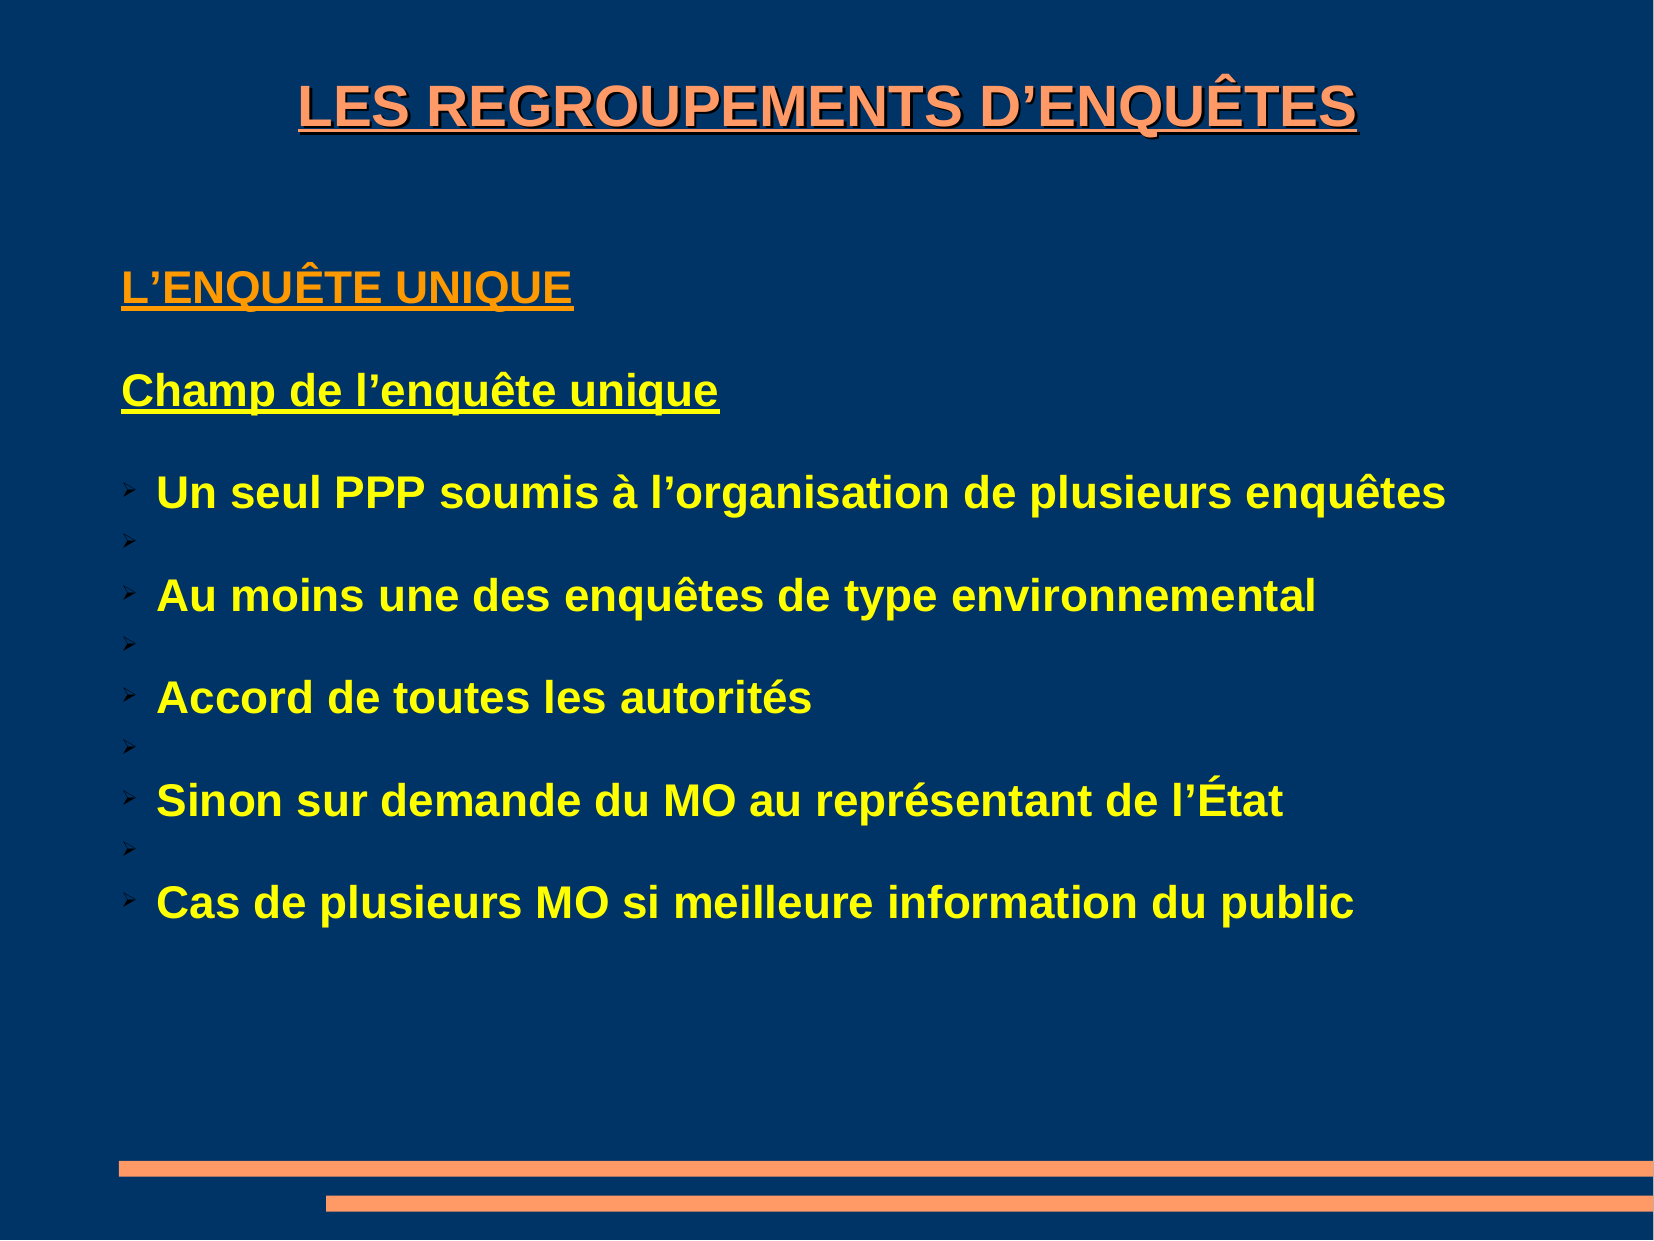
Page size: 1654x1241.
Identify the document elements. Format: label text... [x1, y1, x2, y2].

title LES REGROUPEMENTS D’ENQUÊTES [121, 46, 1534, 166]
subtitle L’ENQUÊTE UNIQUE Champ de l’enquête unique Un seul PPP soumis à l’organisation de plusieurs enquêtes Au moins une des enquêtes de type environnemental Accord de toutes les autorités Sinon sur demande du MO au représentant de l’État Cas de plusieurs MO si meilleure information du public [121, 212, 1561, 1132]
